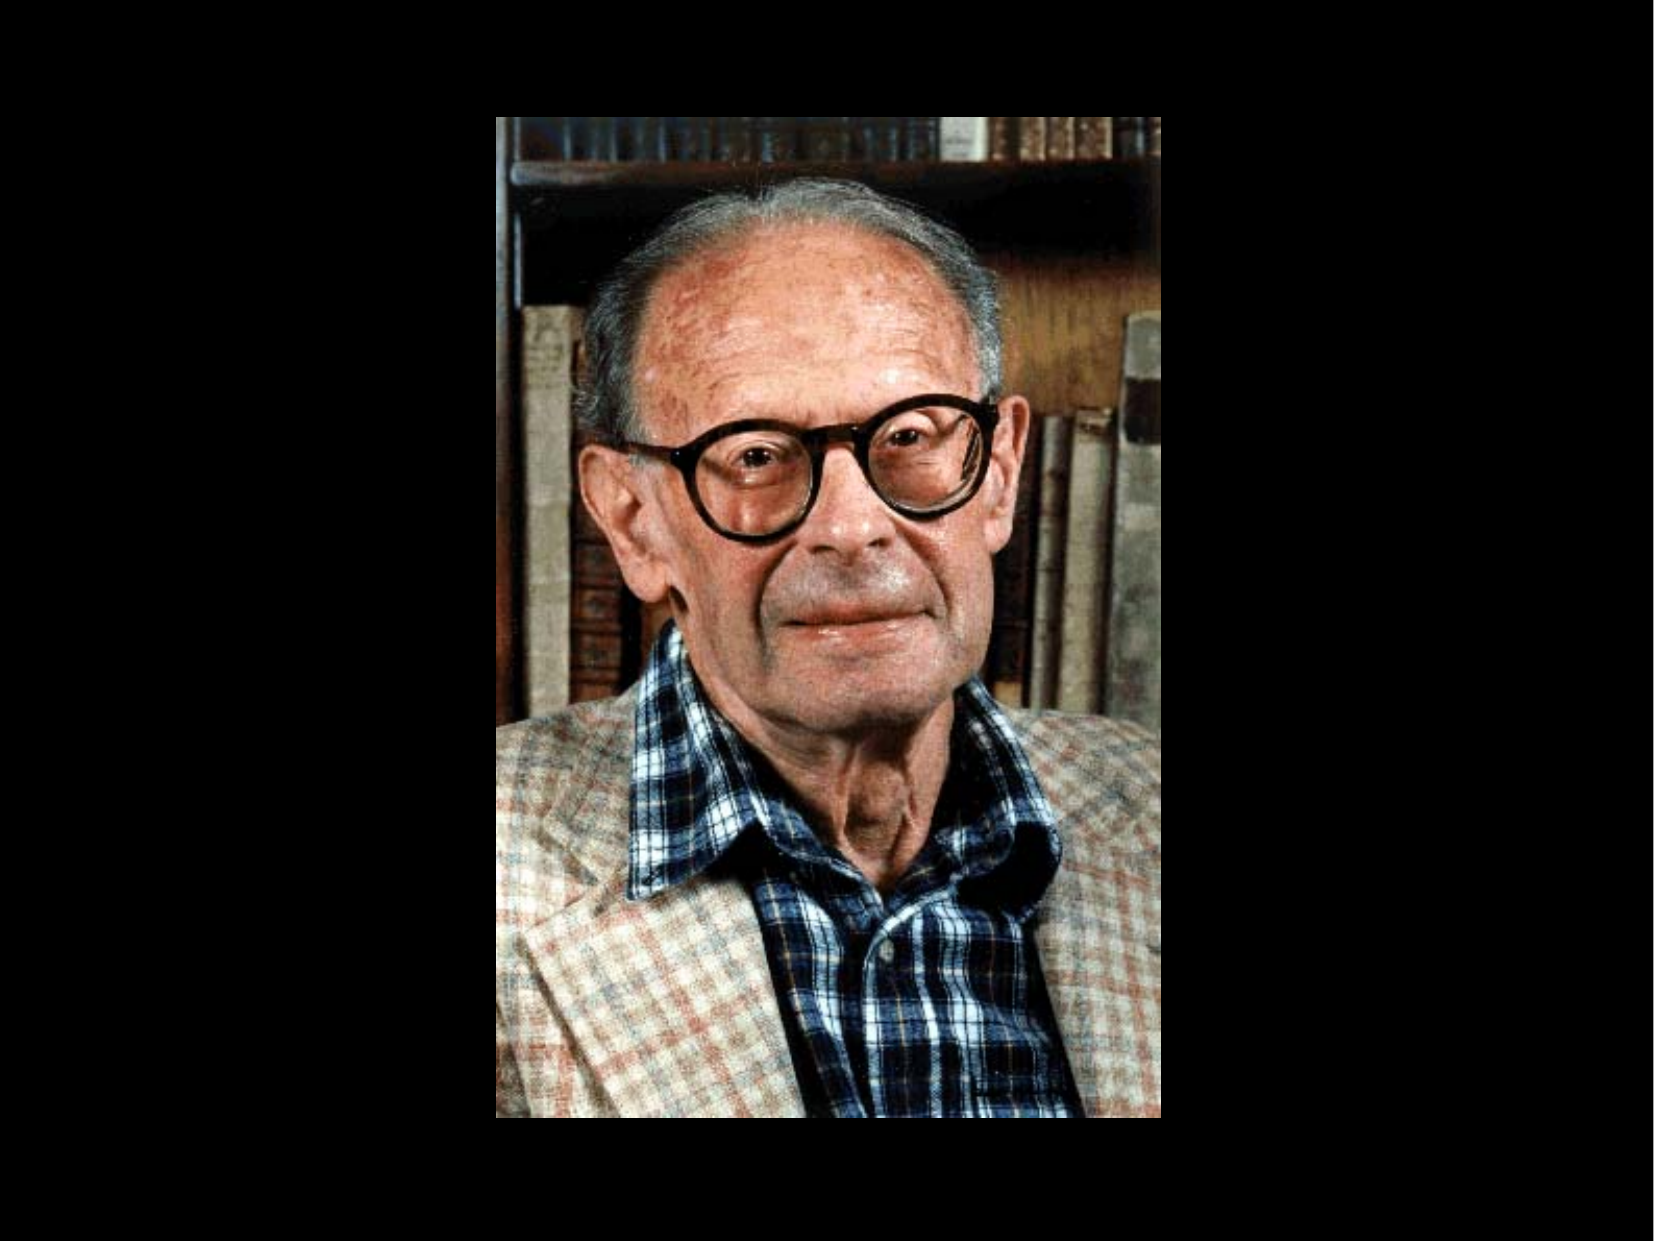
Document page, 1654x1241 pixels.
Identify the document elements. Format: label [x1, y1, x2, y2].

picture [496, 117, 1161, 1118]
text_box [0, 0, 1654, 1241]
